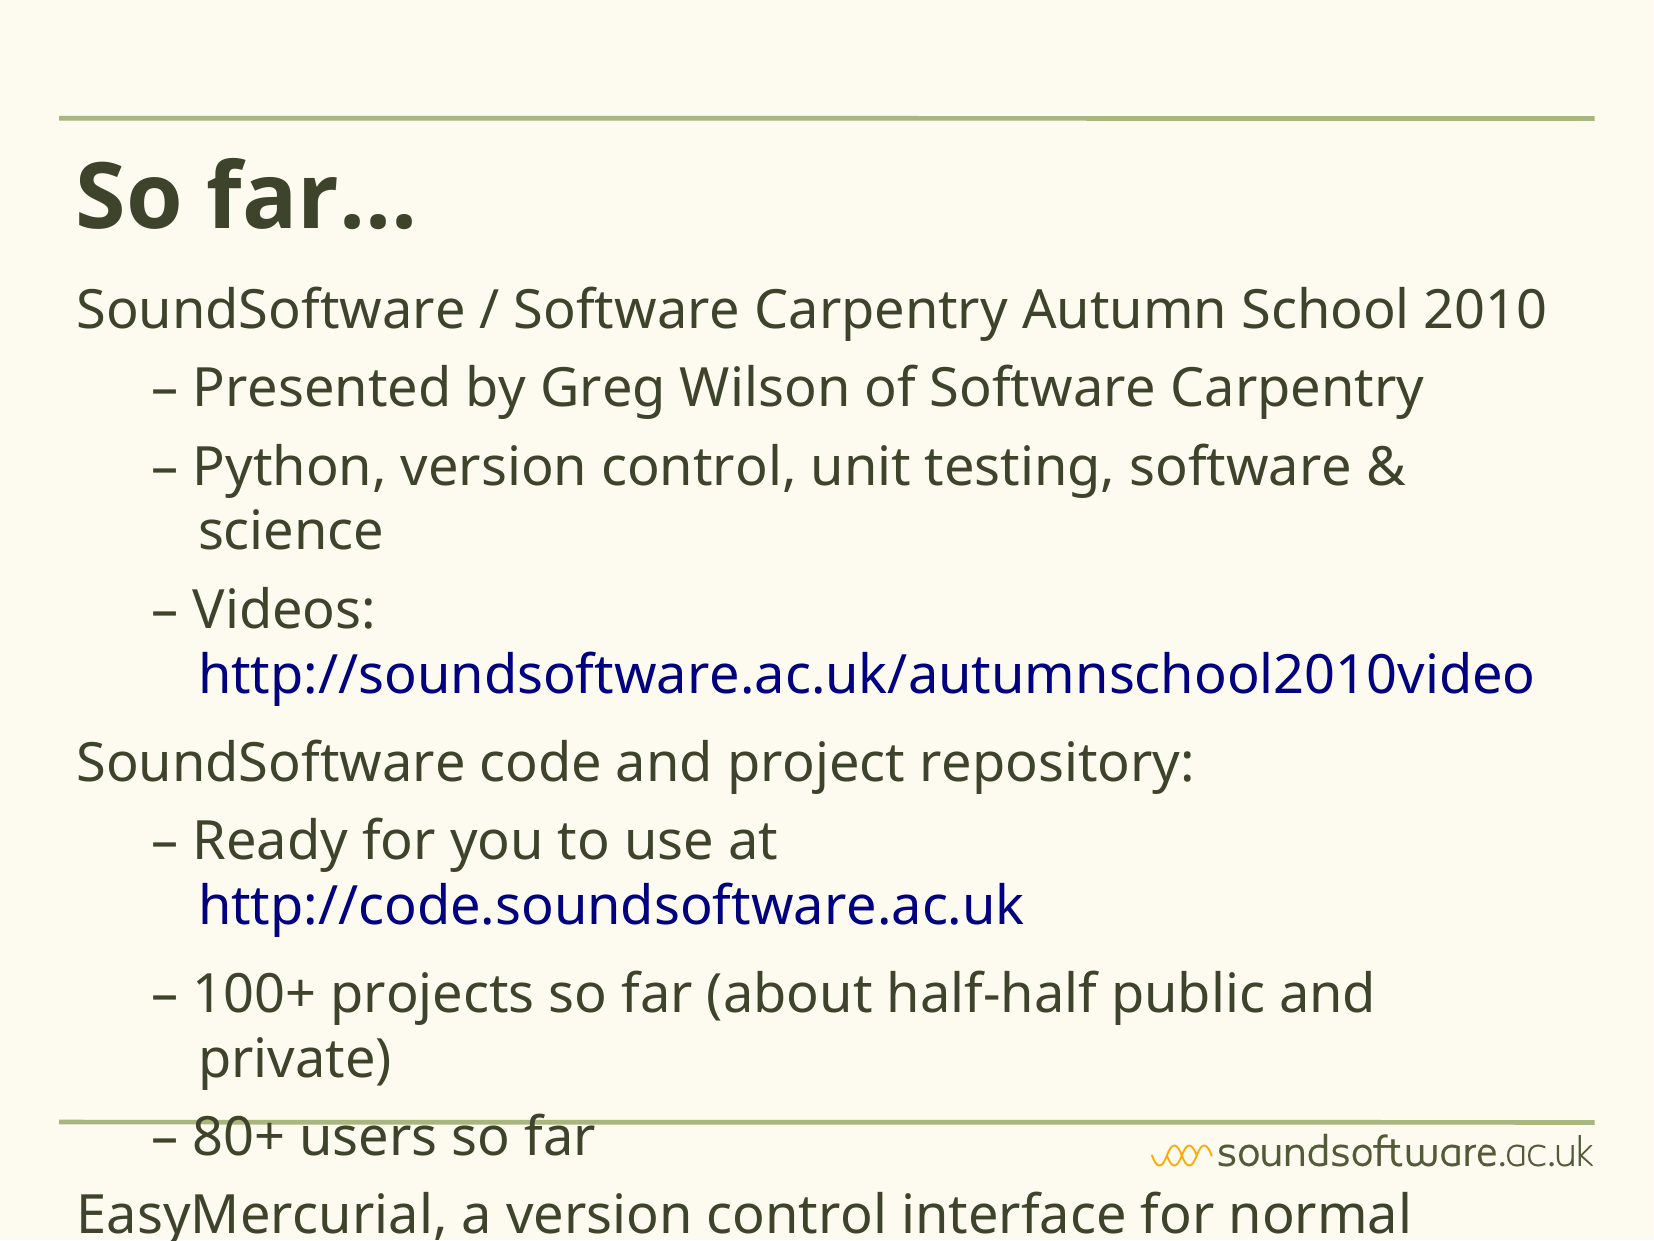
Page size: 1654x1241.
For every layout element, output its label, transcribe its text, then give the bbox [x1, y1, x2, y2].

list SoundSoftware / Software Carpentry Autumn School 2010 – Presented by Greg Wilson of Software Carpentry – Python, version control, unit testing, software & science – Videos: http://soundsoftware.ac.uk/autumnschool2010video SoundSoftware code and project repository: – Ready for you to use at http://code.soundsoftware.ac.uk – 100+ projects so far (about half-half public and private) – 80+ users so far EasyMercurial, a version control interface for normal people: – See homepage at http://easyhg.org [59, 265, 1595, 1084]
picture [1151, 1133, 1593, 1167]
title So far... [59, 118, 1594, 265]
